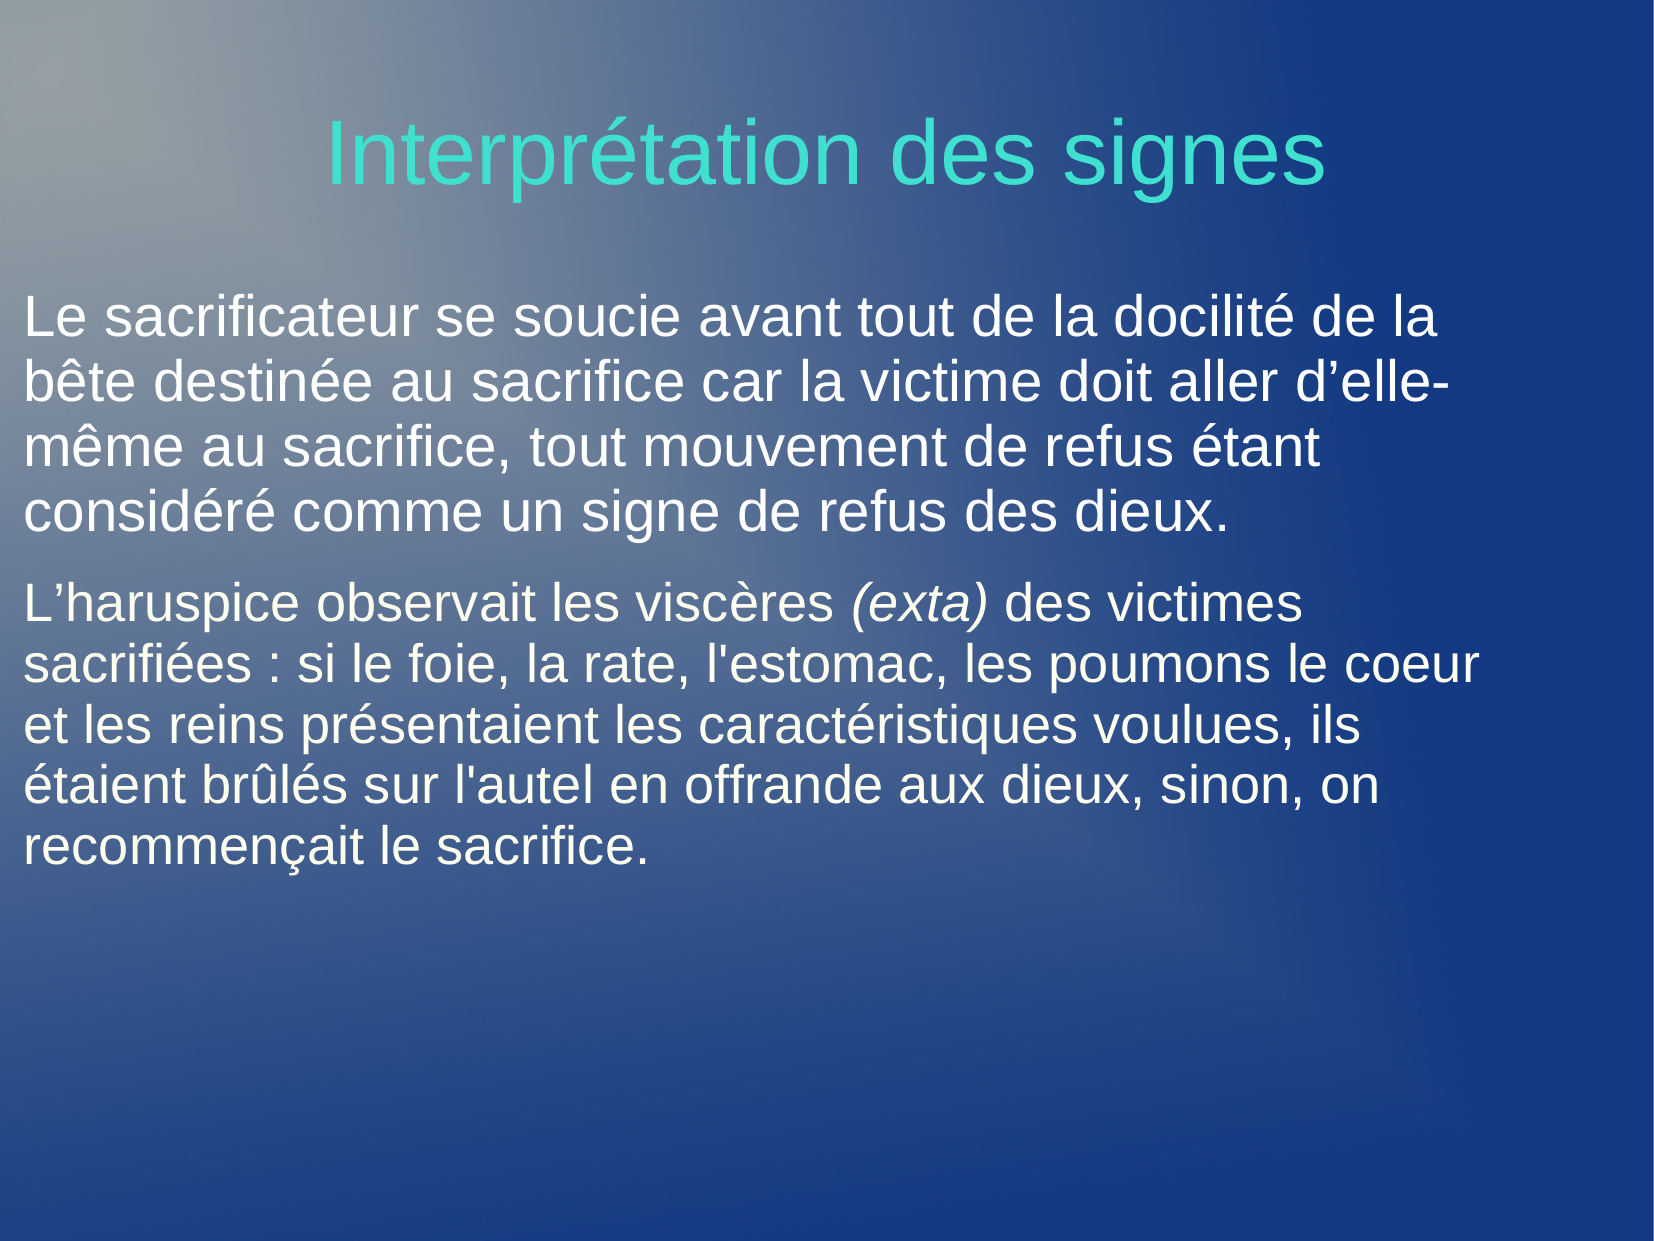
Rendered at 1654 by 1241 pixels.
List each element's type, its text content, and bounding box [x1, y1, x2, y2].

picture [0, 0, 1654, 1241]
title Interprétation des signes [82, 49, 1571, 257]
list Le sacrificateur se soucie avant tout de la docilité de la bête destinée au sacrifice car la victime doit aller d’elle-même au sacrifice, tout mouvement de refus étant considéré comme un signe de refus des dieux. L’haruspice observait les viscères (exta) des victimes sacrifiées : si le foie, la rate, l'estomac, les poumons le coeur et les reins présentaient les caractéristiques voulues, ils étaient brûlés sur l'autel en offrande aux dieux, sinon, on recommençait le sacrifice. [23, 283, 1512, 1003]
